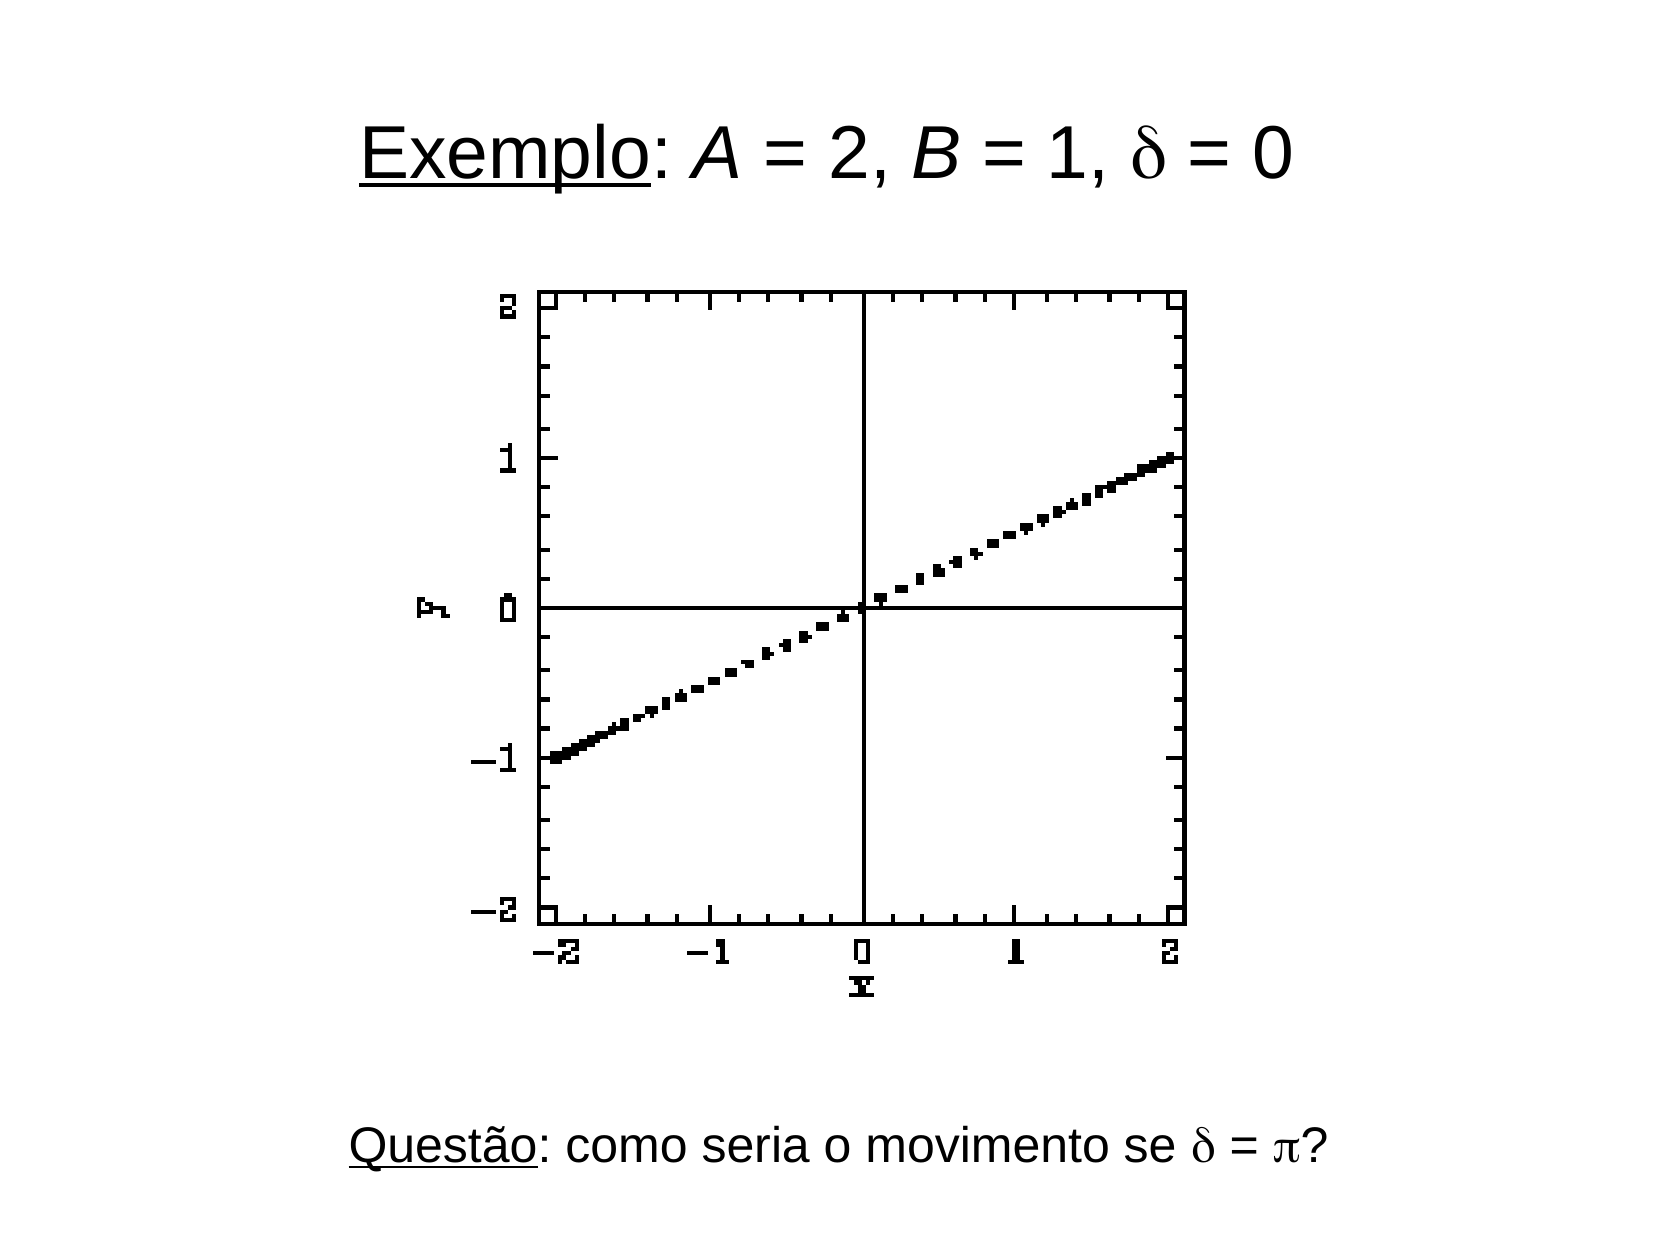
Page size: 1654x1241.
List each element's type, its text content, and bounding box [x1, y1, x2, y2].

title Exemplo: A = 2, B = 1, d = 0 [82, 49, 1571, 257]
picture [417, 290, 1237, 1010]
text_box Questão: como seria o movimento se d = p? [333, 1110, 1344, 1191]
